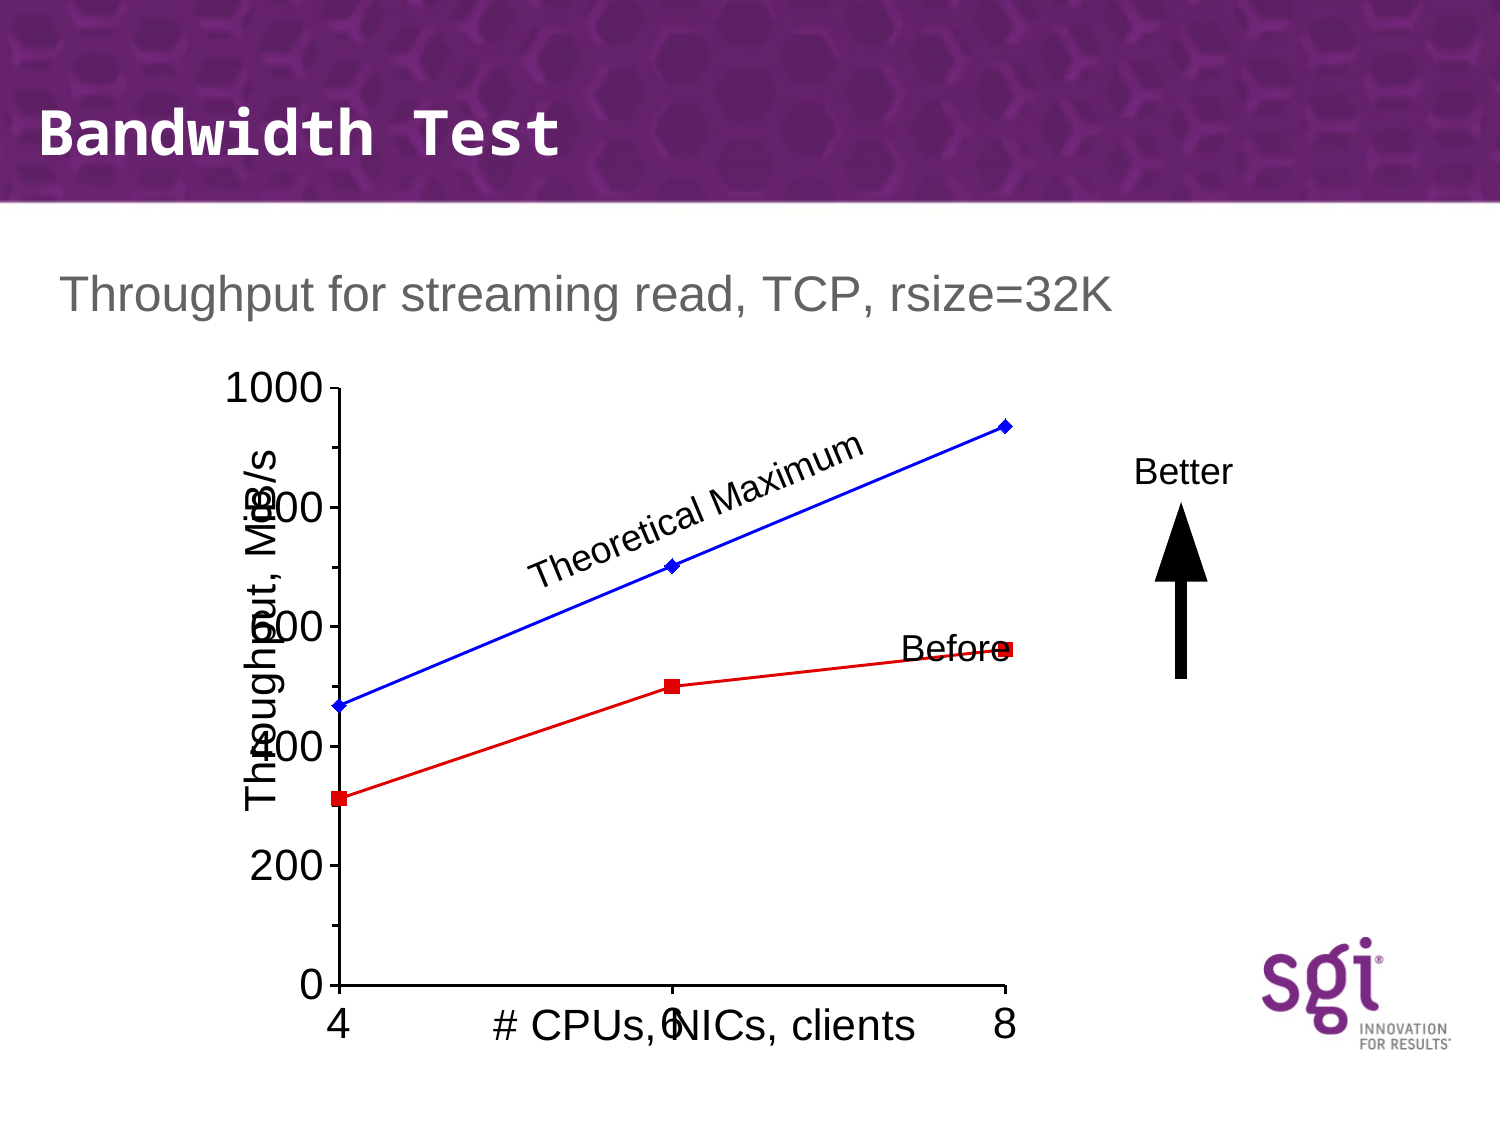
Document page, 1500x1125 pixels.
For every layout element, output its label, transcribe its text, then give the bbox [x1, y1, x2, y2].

text_box Before [885, 620, 1026, 682]
title Bandwidth Test [37, 37, 1313, 226]
chart [206, 336, 1034, 1063]
text_box Better [1118, 442, 1249, 505]
text_box Theoretical Maximum [506, 409, 888, 616]
picture [0, 0, 1500, 1050]
list Throughput for streaming read, TCP, rsize=32K [59, 265, 1335, 804]
